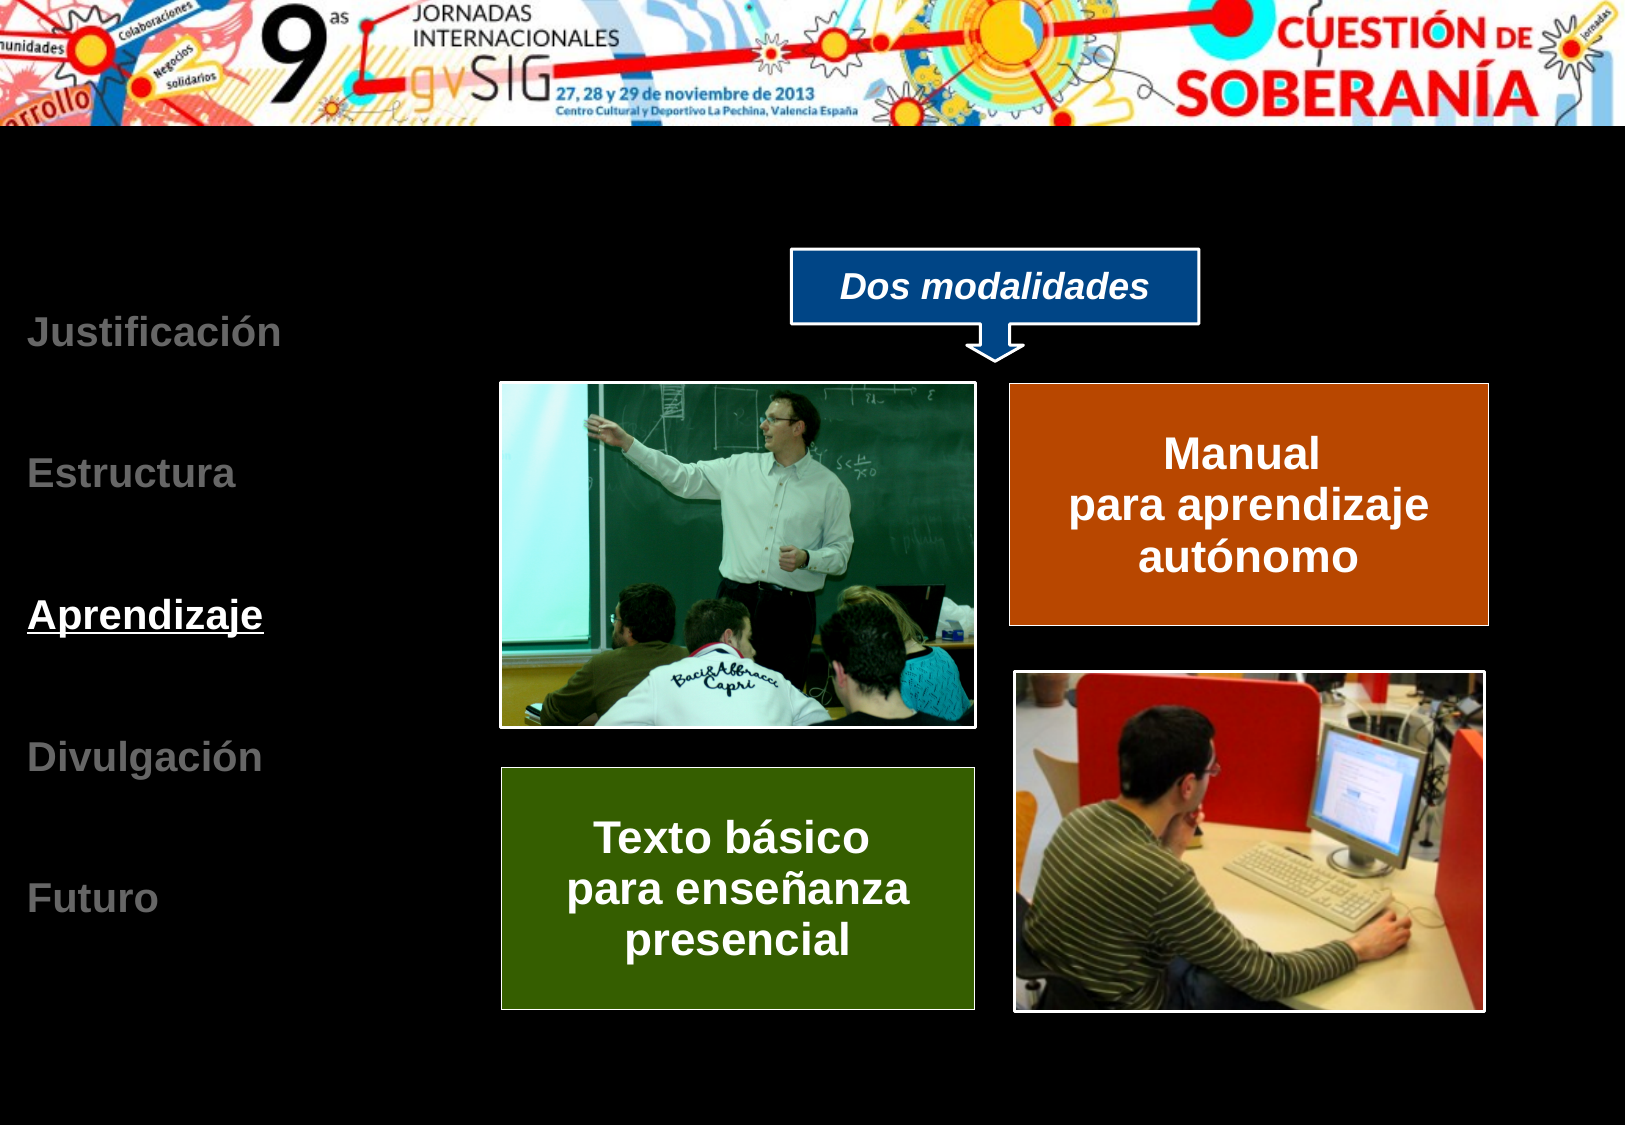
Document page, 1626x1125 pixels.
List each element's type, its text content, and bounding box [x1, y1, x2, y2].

text_box Dos modalidades [791, 249, 1199, 362]
text_box Justificación Estructura Aprendizaje Divulgación Futuro [11, 296, 319, 929]
text_box Texto básico para enseñanza presencial [501, 767, 975, 1010]
picture [1015, 672, 1483, 1010]
picture [0, 0, 1626, 126]
text_box Manual para aprendizaje autónomo [1009, 383, 1489, 626]
picture [501, 383, 975, 727]
